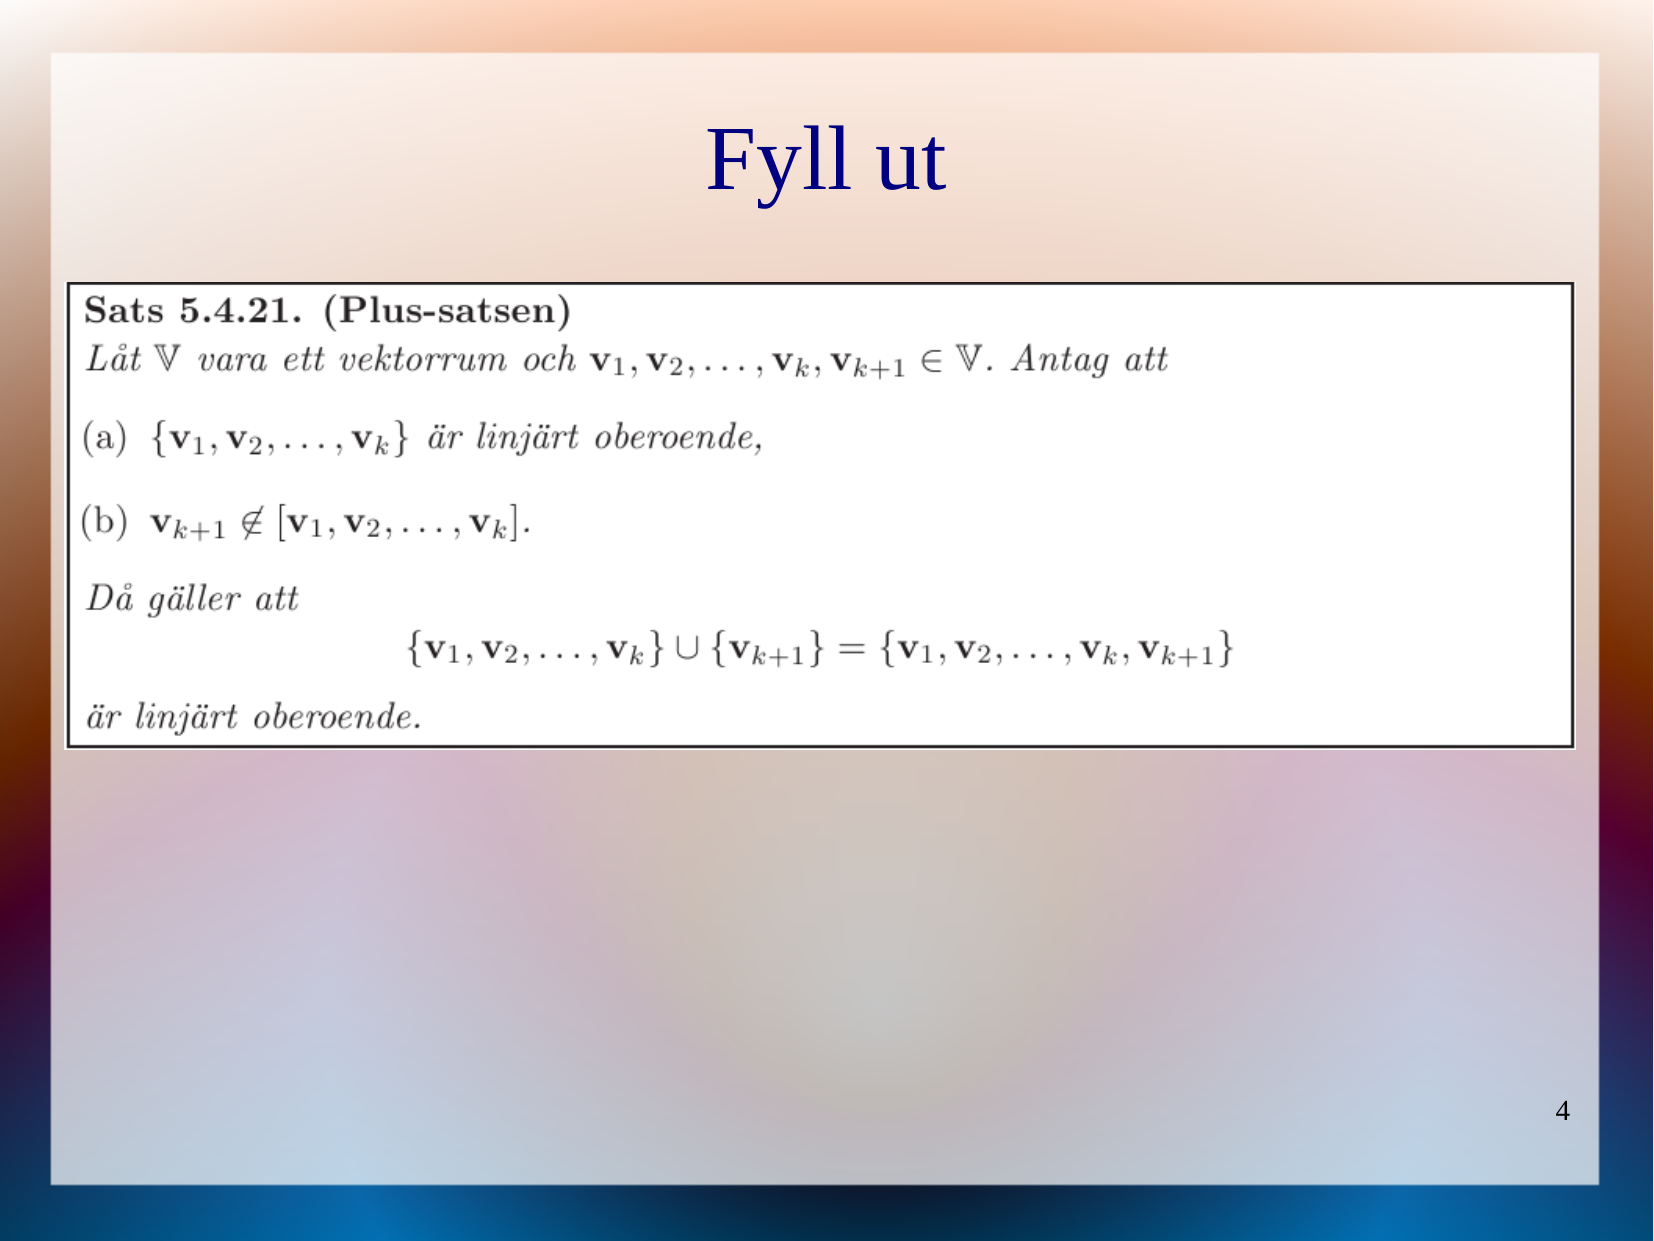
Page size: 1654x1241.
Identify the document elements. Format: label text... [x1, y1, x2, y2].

picture [0, 0, 1654, 1241]
title Fyll ut [82, 62, 1571, 256]
